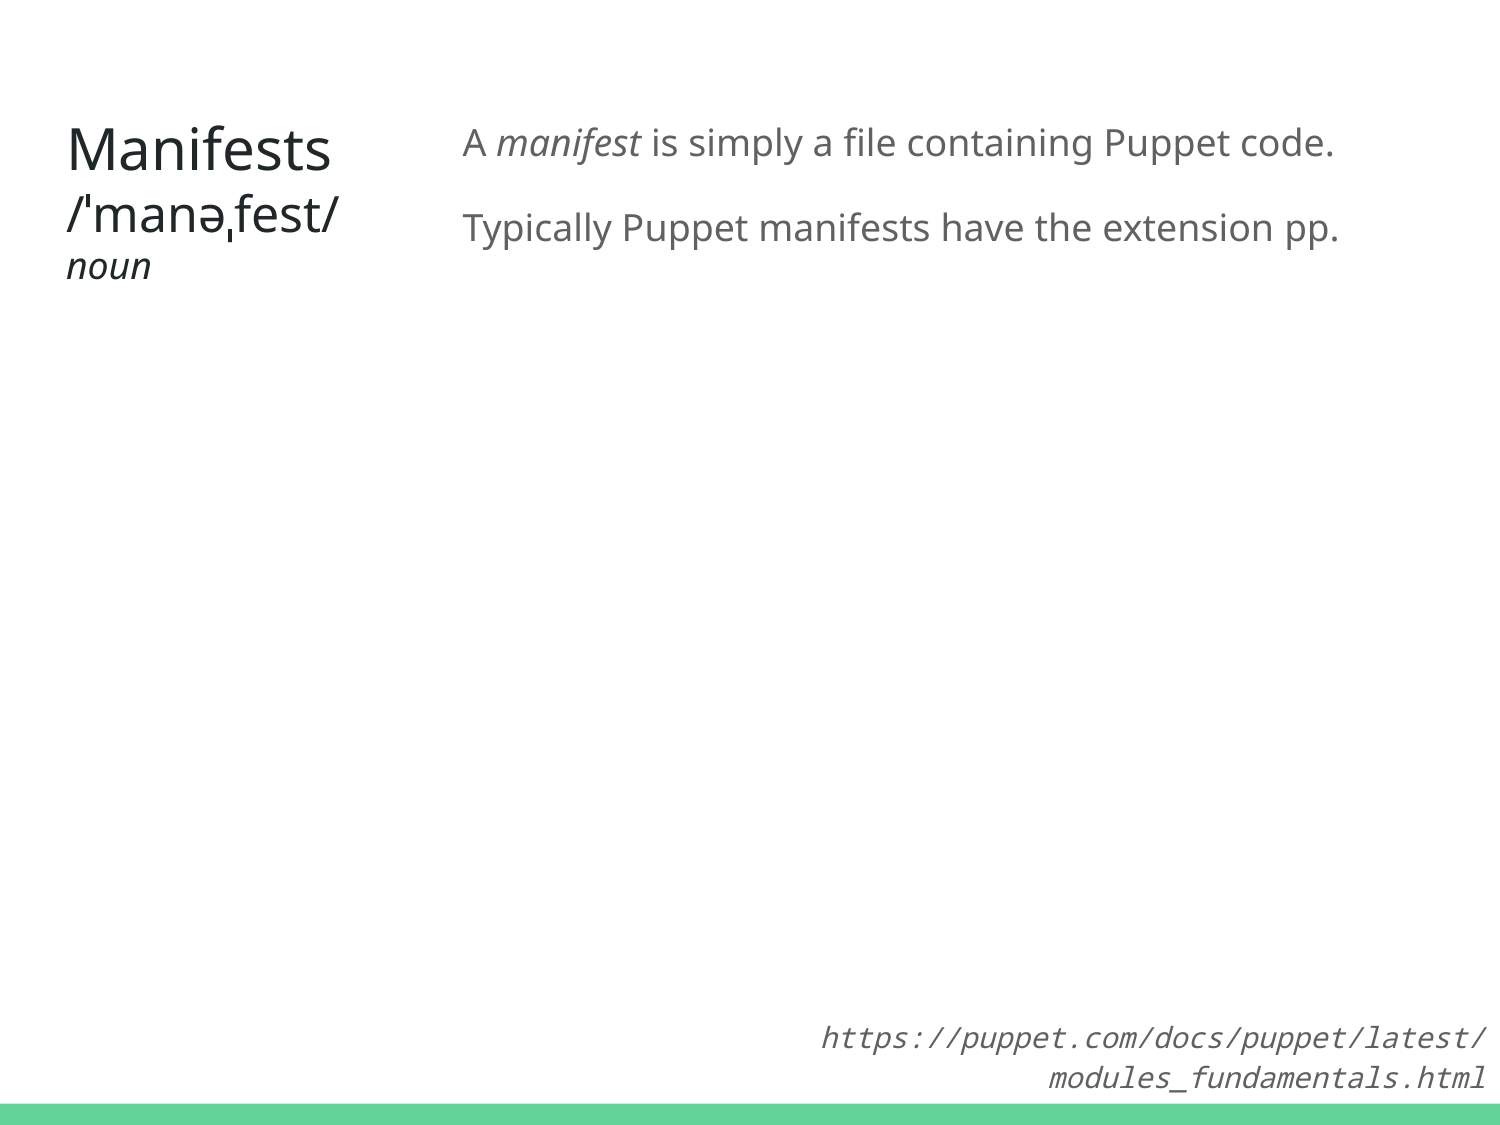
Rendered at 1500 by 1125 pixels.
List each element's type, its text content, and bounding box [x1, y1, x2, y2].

title Manifests /ˈmanəˌfest/ noun [51, 97, 447, 357]
text_box https://puppet.com/docs/puppet/latest/modules_fundamentals.html [409, 999, 1500, 1107]
list A manifest is simply a file containing Puppet code. Typically Puppet manifests have the extension pp. [447, 97, 1449, 999]
